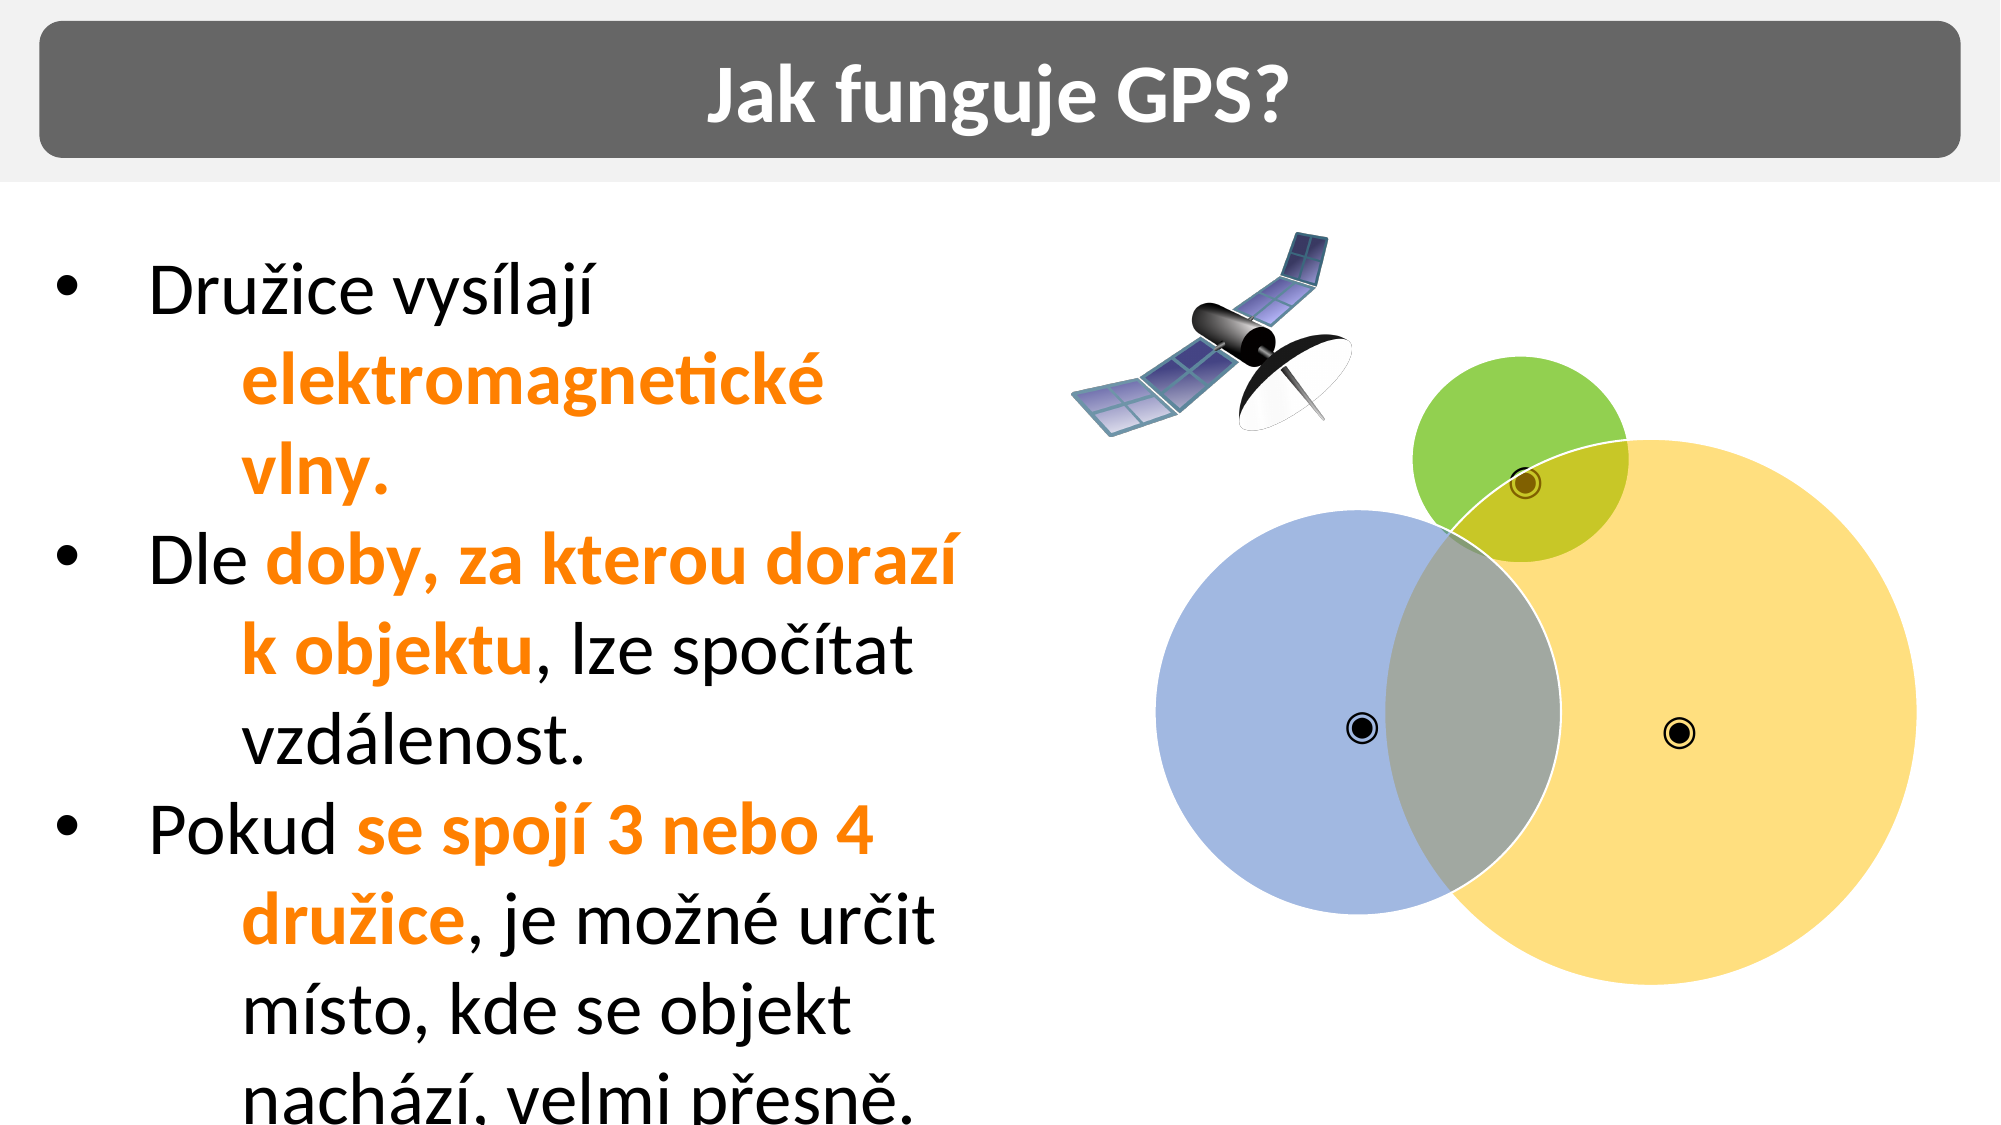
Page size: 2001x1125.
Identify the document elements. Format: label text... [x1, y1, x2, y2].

text_box ◉ [1411, 355, 1628, 531]
text_box ◉ [1451, 438, 1918, 986]
text_box [0, 0, 2000, 182]
text_box Jak funguje GPS? [39, 20, 1961, 158]
text_box Družice vysílají elektromagnetické vlny. Dle doby, za kterou dorazí k objektu, lze spočítat vzdálenost. Pokud se spojí 3 nebo 4 družice, je možné určit místo, kde se objekt nachází, velmi přesně. [39, 232, 1000, 1125]
picture [1071, 232, 1352, 437]
text_box ◉ [1154, 509, 1562, 916]
